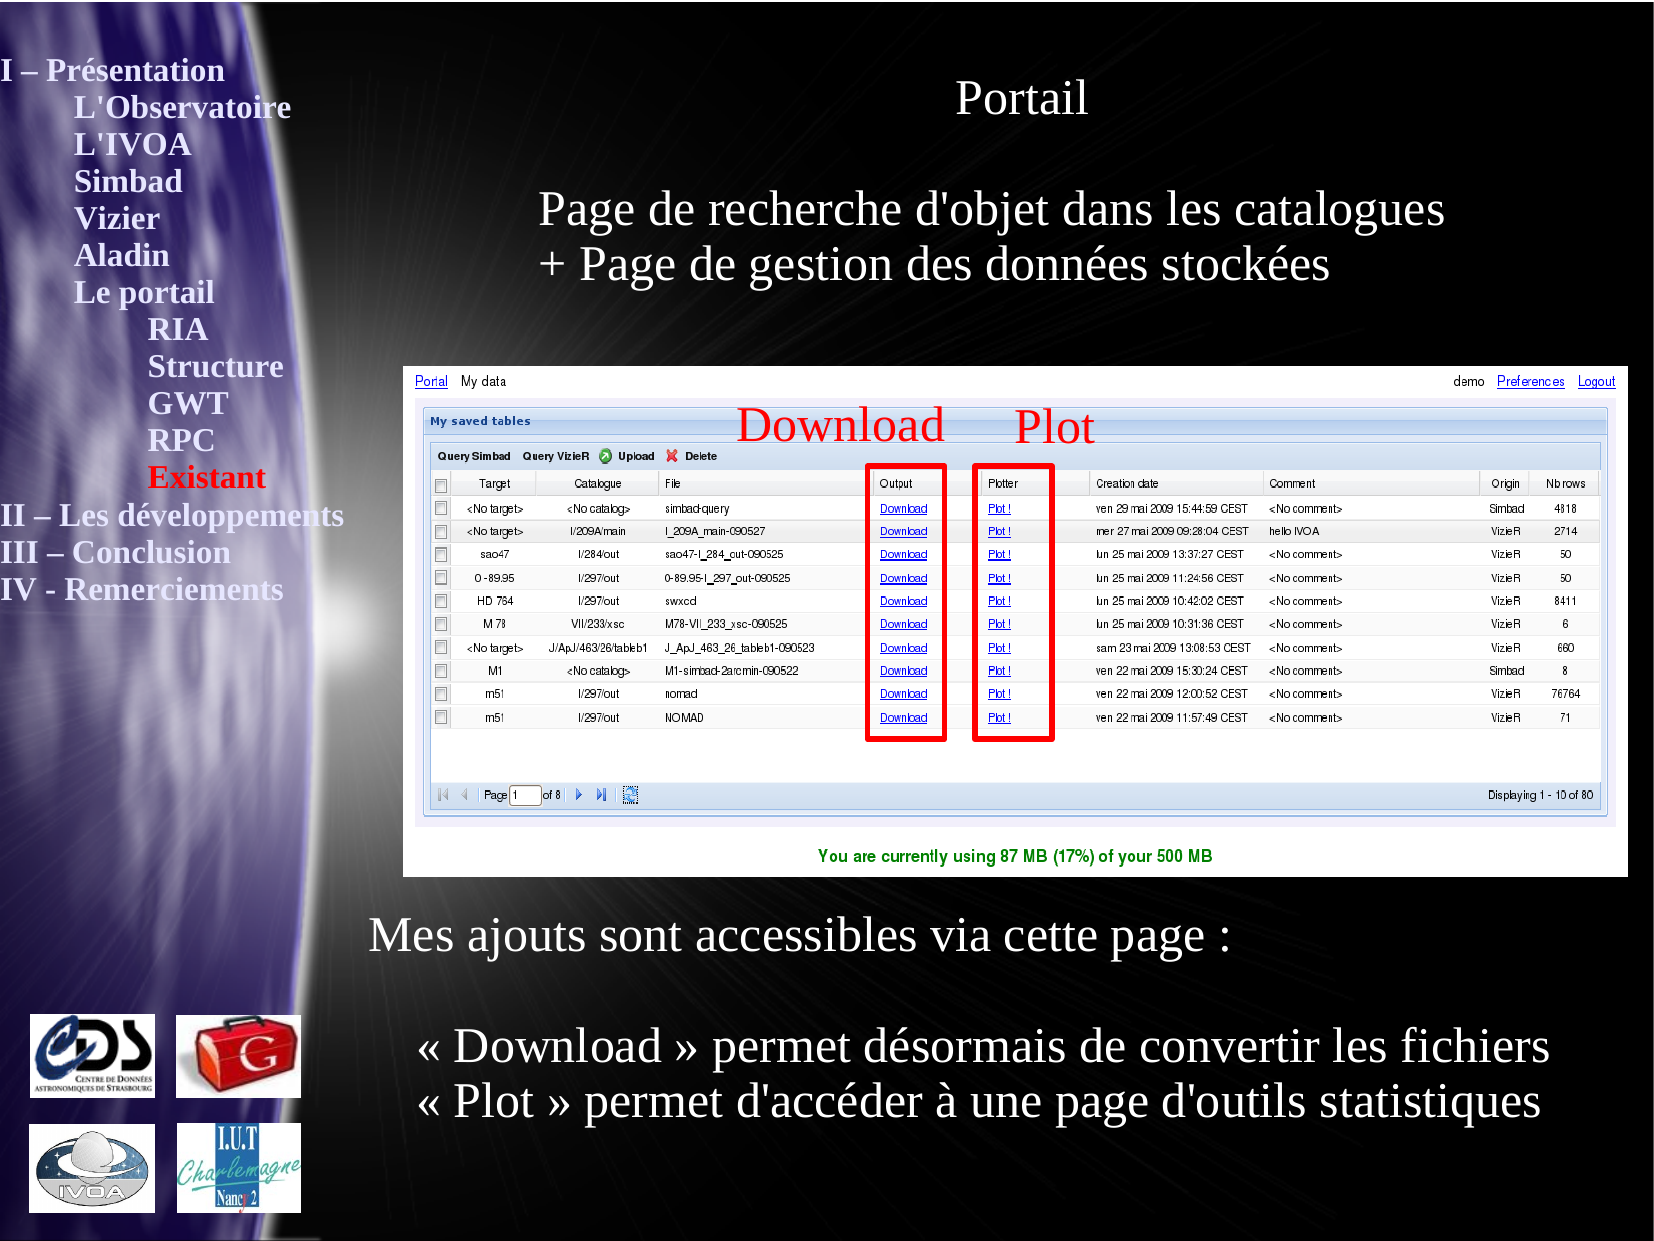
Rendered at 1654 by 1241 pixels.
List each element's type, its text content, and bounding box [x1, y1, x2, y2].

picture [0, 2, 1654, 1241]
text_box Plot [1014, 398, 1113, 460]
text_box Portail Page de recherche d'objet dans les catalogues + Page de gestion des données stockées [538, 69, 1507, 312]
title I – Présentation L'Observatoire L'IVOA Simbad Vizier Aladin Le portail RIA Structure GWT RPC Existant II – Les développements III – Conclusion IV - Remerciements [0, 0, 374, 694]
text_box Mes ajouts sont accessibles via cette page : « Download » permet désormais de convertir les fichiers « Plot » permet d'accéder à une page d'outils statistiques [368, 907, 1619, 1210]
text_box Download [736, 396, 952, 458]
